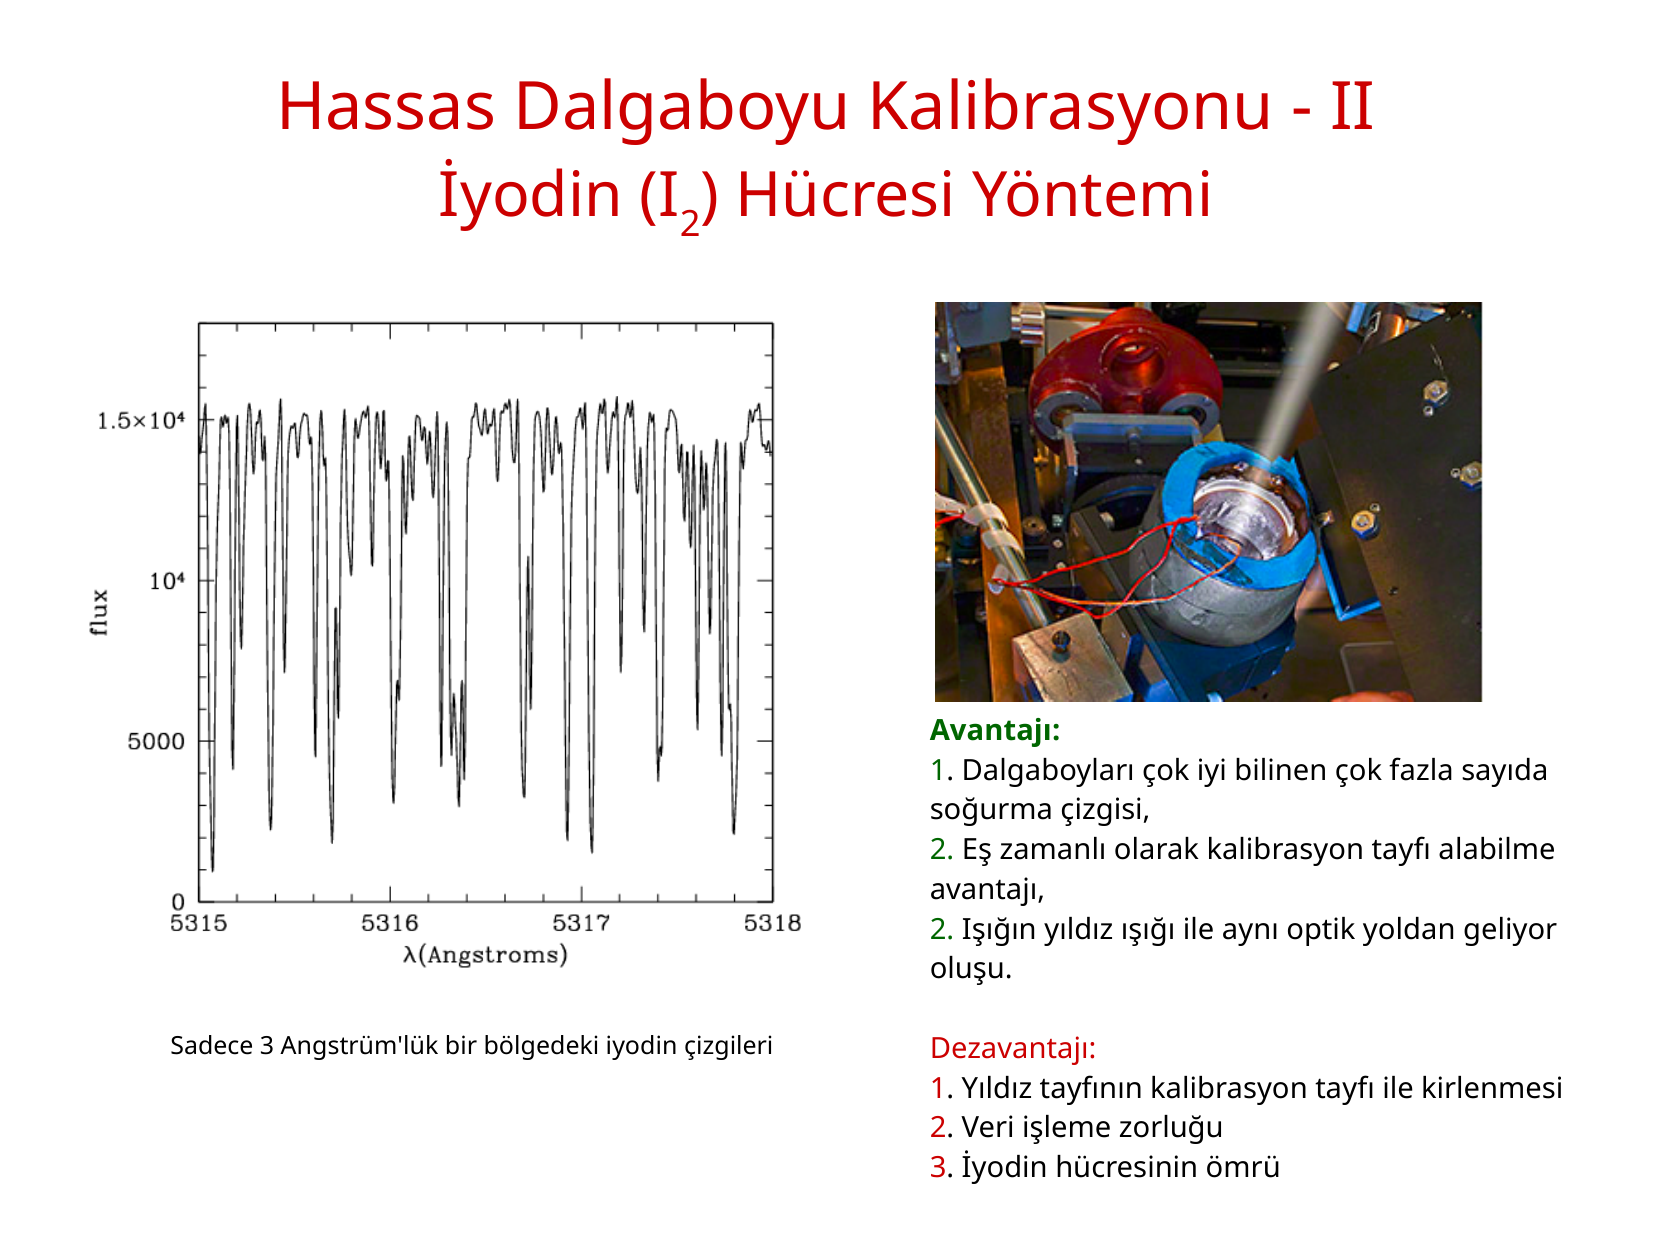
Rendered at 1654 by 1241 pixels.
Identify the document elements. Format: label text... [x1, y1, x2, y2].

picture [87, 284, 811, 1008]
title Hassas Dalgaboyu Kalibrasyonu - II İyodin (I2) Hücresi Yöntemi [82, 49, 1571, 257]
text_box Sadece 3 Angstrüm'lük bir bölgedeki iyodin çizgileri [75, 1020, 871, 1081]
picture [935, 302, 1486, 702]
text_box Avantajı: 1. Dalgaboyları çok iyi bilinen çok fazla sayıda soğurma çizgisi, 2. Eş zamanlı olarak kalibrasyon tayfı alabilme avantajı, 2. Işığın yıldız ışığı ile aynı optik yoldan geliyor oluşu. Dezavantajı: 1. Yıldız tayfının kalibrasyon tayfı ile kirlenmesi 2. Veri işleme zorluğu 3. İyodin hücresinin ömrü [915, 701, 1591, 1182]
